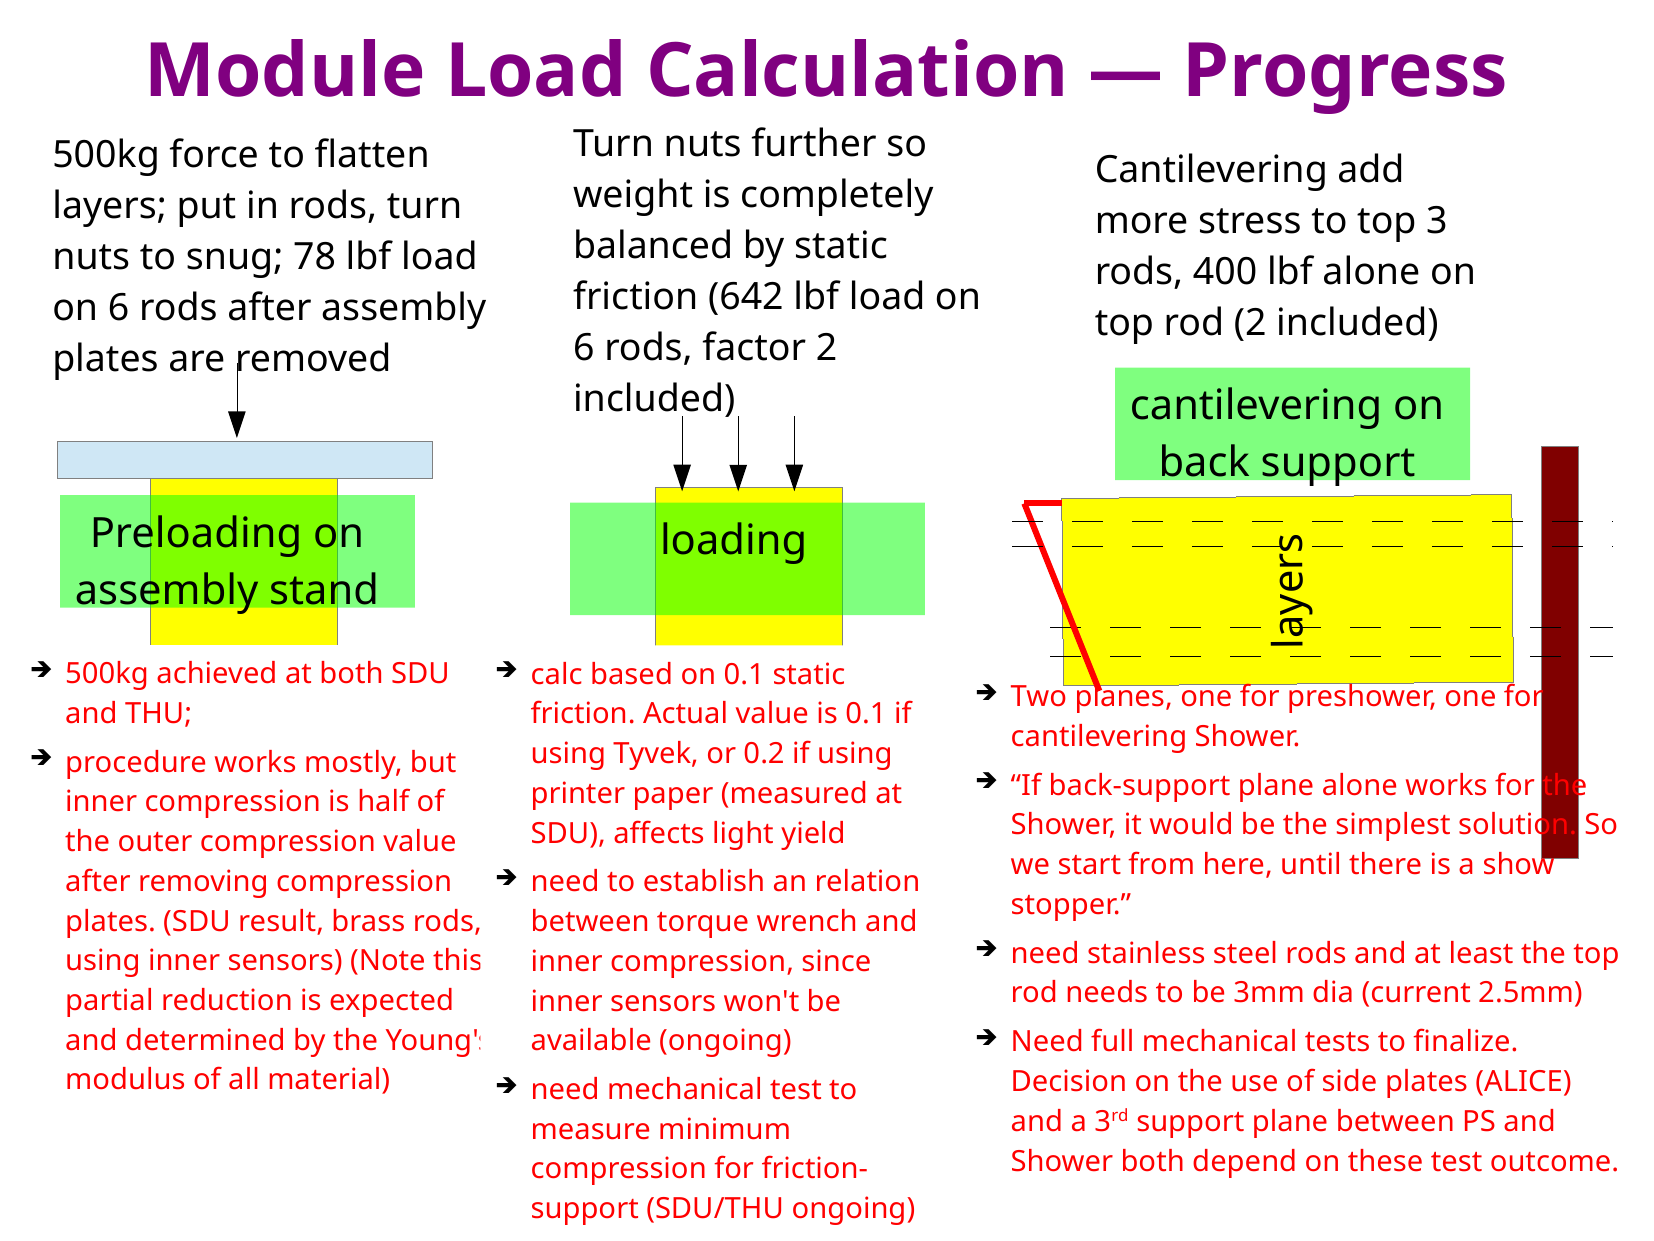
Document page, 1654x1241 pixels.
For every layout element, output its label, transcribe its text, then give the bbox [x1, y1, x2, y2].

text_box Preloading on assembly stand [60, 495, 415, 608]
text_box calc based on 0.1 static friction. Actual value is 0.1 if using Tyvek, or 0.2 if using printer paper (measured at SDU), affects light yield need to establish an relation between torque wrench and inner compression, since inner sensors won't be available (ongoing) need mechanical test to measure minimum compression for friction-support (SDU/THU ongoing) [480, 645, 961, 1216]
text_box [655, 487, 843, 502]
text_box 500kg achieved at both SDU and THU; procedure works mostly, but inner compression is half of the outer compression value after removing compression plates. (SDU result, brass rods, using inner sensors) (Note this partial reduction is expected and determined by the Young's modulus of all material) [15, 645, 480, 1186]
text_box layers [1249, 516, 1324, 665]
text_box Cantilevering add more stress to top 3 rods, 400 lbf alone on top rod (2 included) [1080, 135, 1510, 421]
text_box Two planes, one for preshower, one for cantilevering Shower. “If back-support plane alone works for the Shower, it would be the simplest solution. So we start from here, until there is a show stopper.” need stainless steel rods and at least the top rod needs to be 3mm dia (current 2.5mm) Need full mechanical tests to finalize. Decision on the use of side plates (ALICE) and a 3rd support plane between PS and Shower both depend on these test outcome. [961, 668, 1636, 1213]
text_box Turn nuts further so weight is completely balanced by static friction (642 lbf load on 6 rods, factor 2 included) [558, 108, 1009, 395]
text_box [1062, 609, 1070, 627]
text_box loading [570, 502, 925, 616]
text_box [1062, 628, 1086, 668]
text_box [1061, 494, 1514, 668]
text_box [1541, 446, 1579, 668]
text_box cantilevering on back support [1115, 367, 1471, 481]
title Module Load Calculation ― Progress [0, 13, 1654, 152]
text_box [150, 608, 338, 645]
text_box [655, 616, 843, 645]
text_box 500kg force to flatten layers; put in rods, turn nuts to snug; 78 lbf load on 6 rods after assembly plates are removed [37, 120, 541, 397]
text_box [57, 441, 433, 495]
